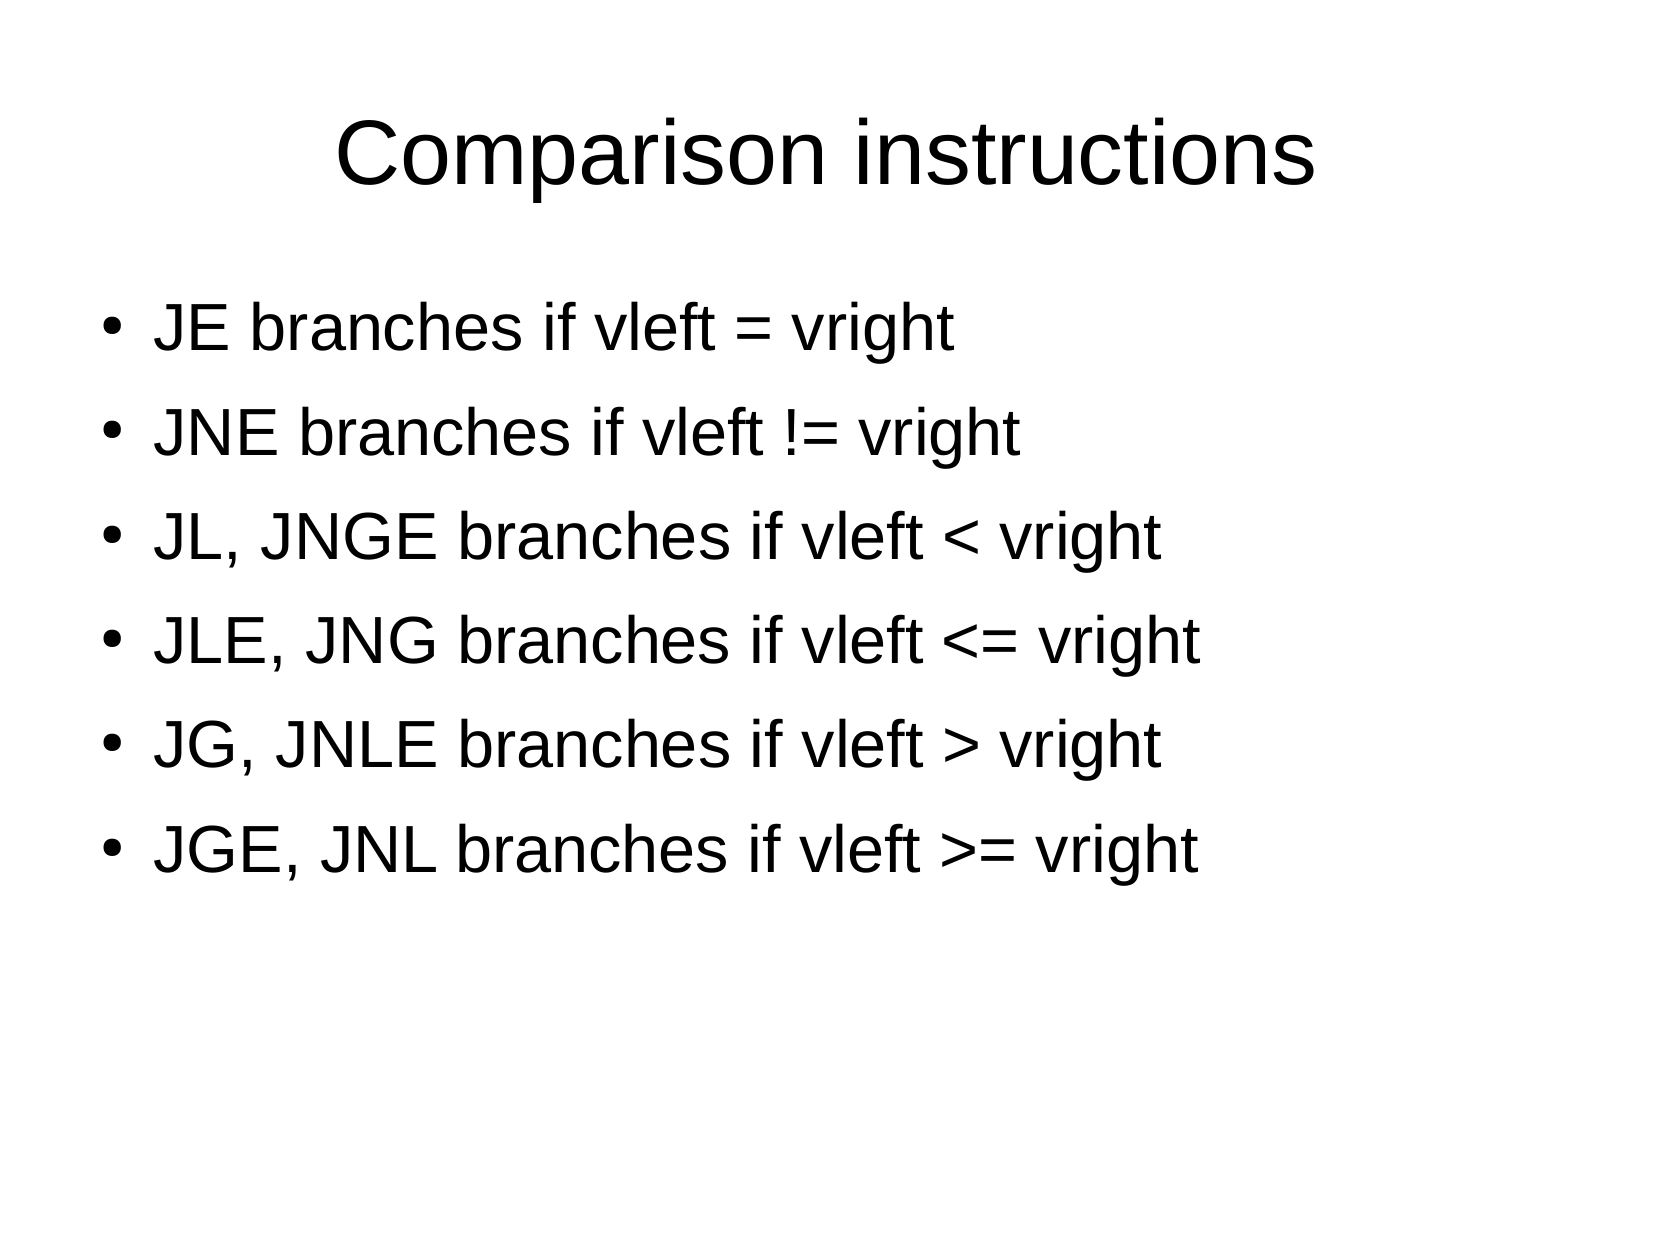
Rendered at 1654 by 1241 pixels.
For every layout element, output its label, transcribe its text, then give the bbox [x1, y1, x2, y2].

list JE branches if vleft = vright JNE branches if vleft != vright JL, JNGE branches if vleft < vright JLE, JNG branches if vleft <= vright JG, JNLE branches if vleft > vright JGE, JNL branches if vleft >= vright [82, 290, 1571, 1109]
title Comparison instructions [82, 49, 1571, 257]
